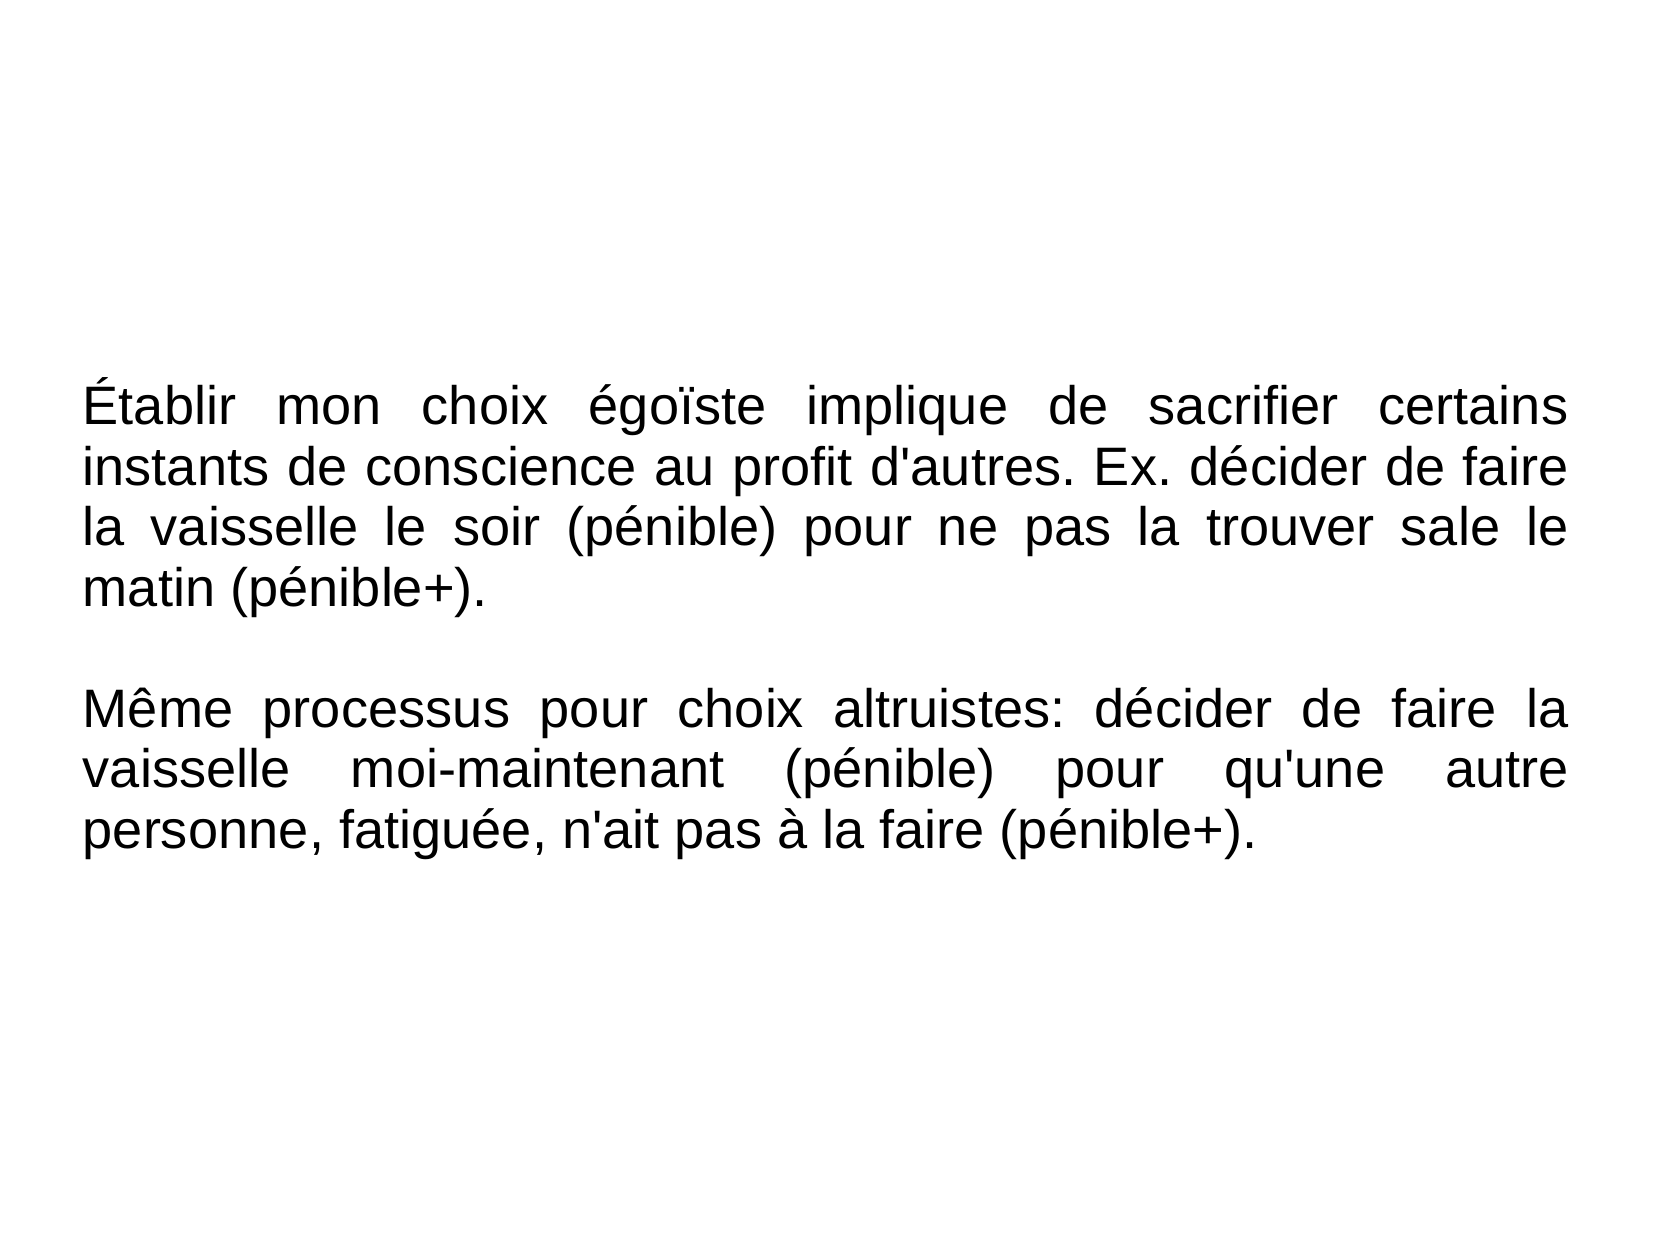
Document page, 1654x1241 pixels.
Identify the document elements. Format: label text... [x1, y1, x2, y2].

subtitle Établir mon choix égoïste implique de sacrifier certains instants de conscience au profit d'autres. Ex. décider de faire la vaisselle le soir (pénible) pour ne pas la trouver sale le matin (pénible+). Même processus pour choix altruistes: décider de faire la vaisselle moi-maintenant (pénible) pour qu'une autre personne, fatiguée, n'ait pas à la faire (pénible+). [82, 112, 1571, 1124]
